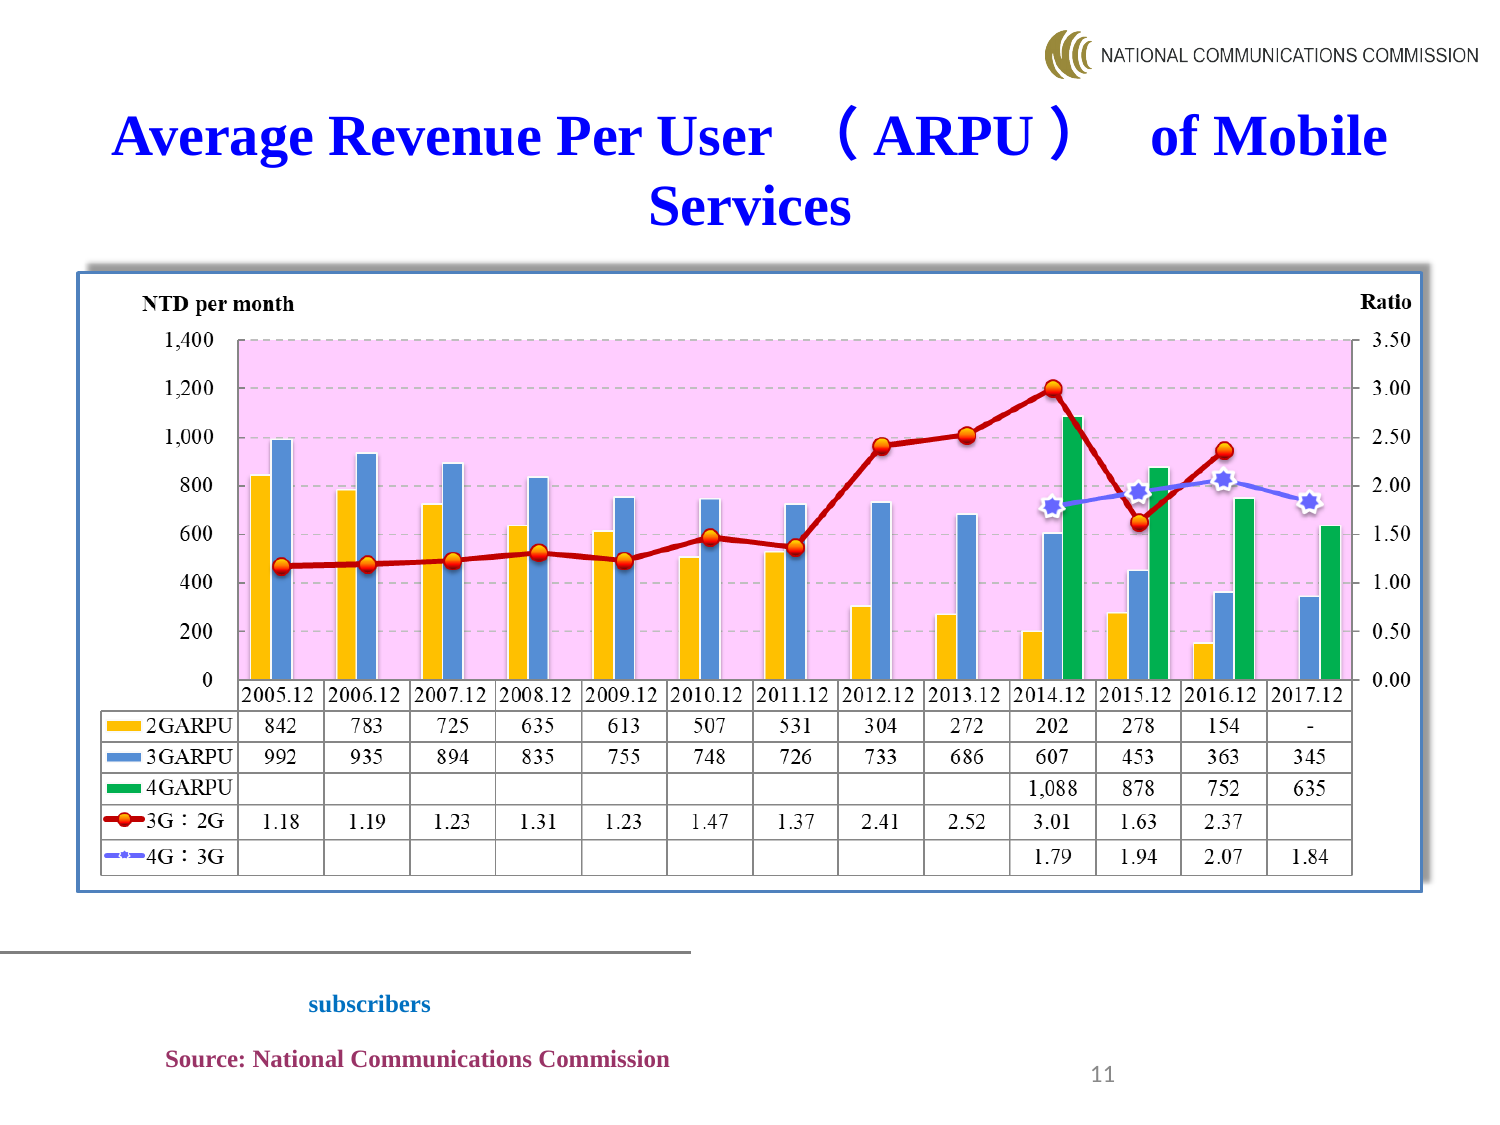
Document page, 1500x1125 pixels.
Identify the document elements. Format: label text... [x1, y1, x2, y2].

text_box Note: ARPU of mobile phone refers to total amount of mobile phone revenue per month divided by the number of mobile phone subscribers [0, 975, 1500, 1023]
text_box Average Revenue Per User （ARPU） of Mobile Services [0, 90, 1500, 216]
text_box 11 [1074, 1042, 1426, 1103]
text_box Source: National Communications Commission [0, 1035, 703, 1081]
picture [76, 255, 1438, 893]
picture [1045, 30, 1479, 79]
